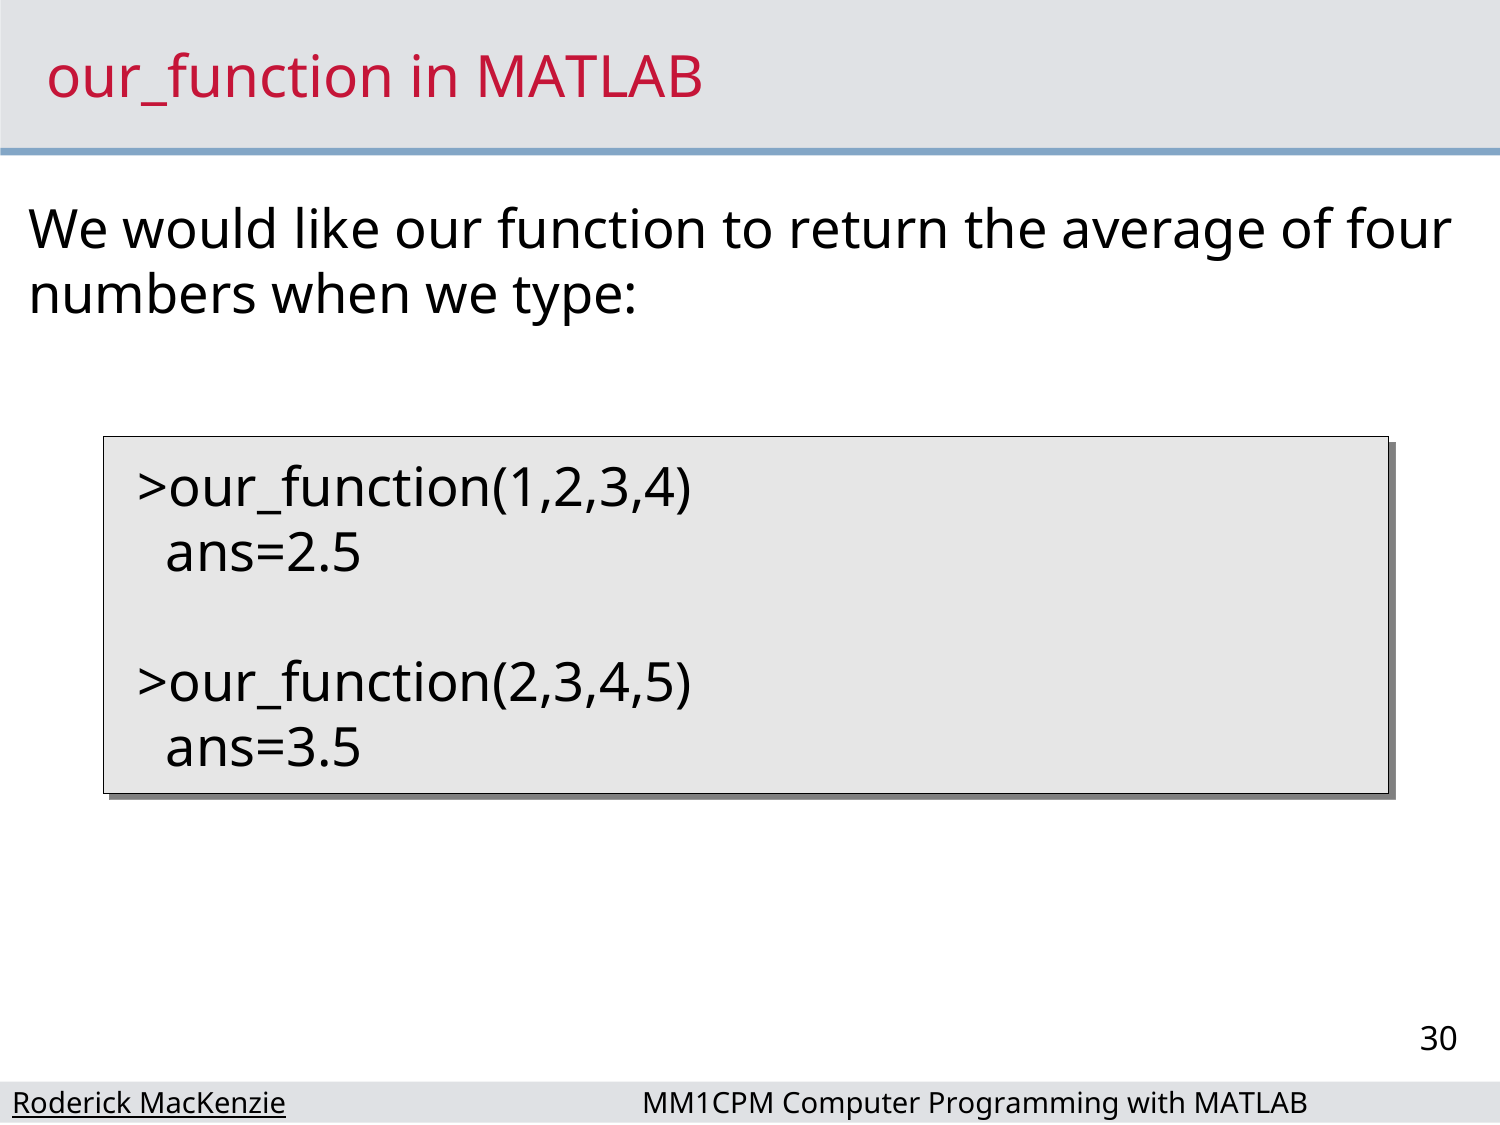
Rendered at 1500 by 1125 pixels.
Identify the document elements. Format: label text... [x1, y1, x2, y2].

text_box We would like our function to return the average of four numbers when we type: [13, 186, 1500, 332]
text_box <number> [1405, 1010, 1500, 1081]
text_box >our_function(1,2,3,4) ans=2.5 >our_function(2,3,4,5) ans=3.5 [103, 436, 1389, 794]
title our_function in MATLAB [31, 22, 1269, 128]
